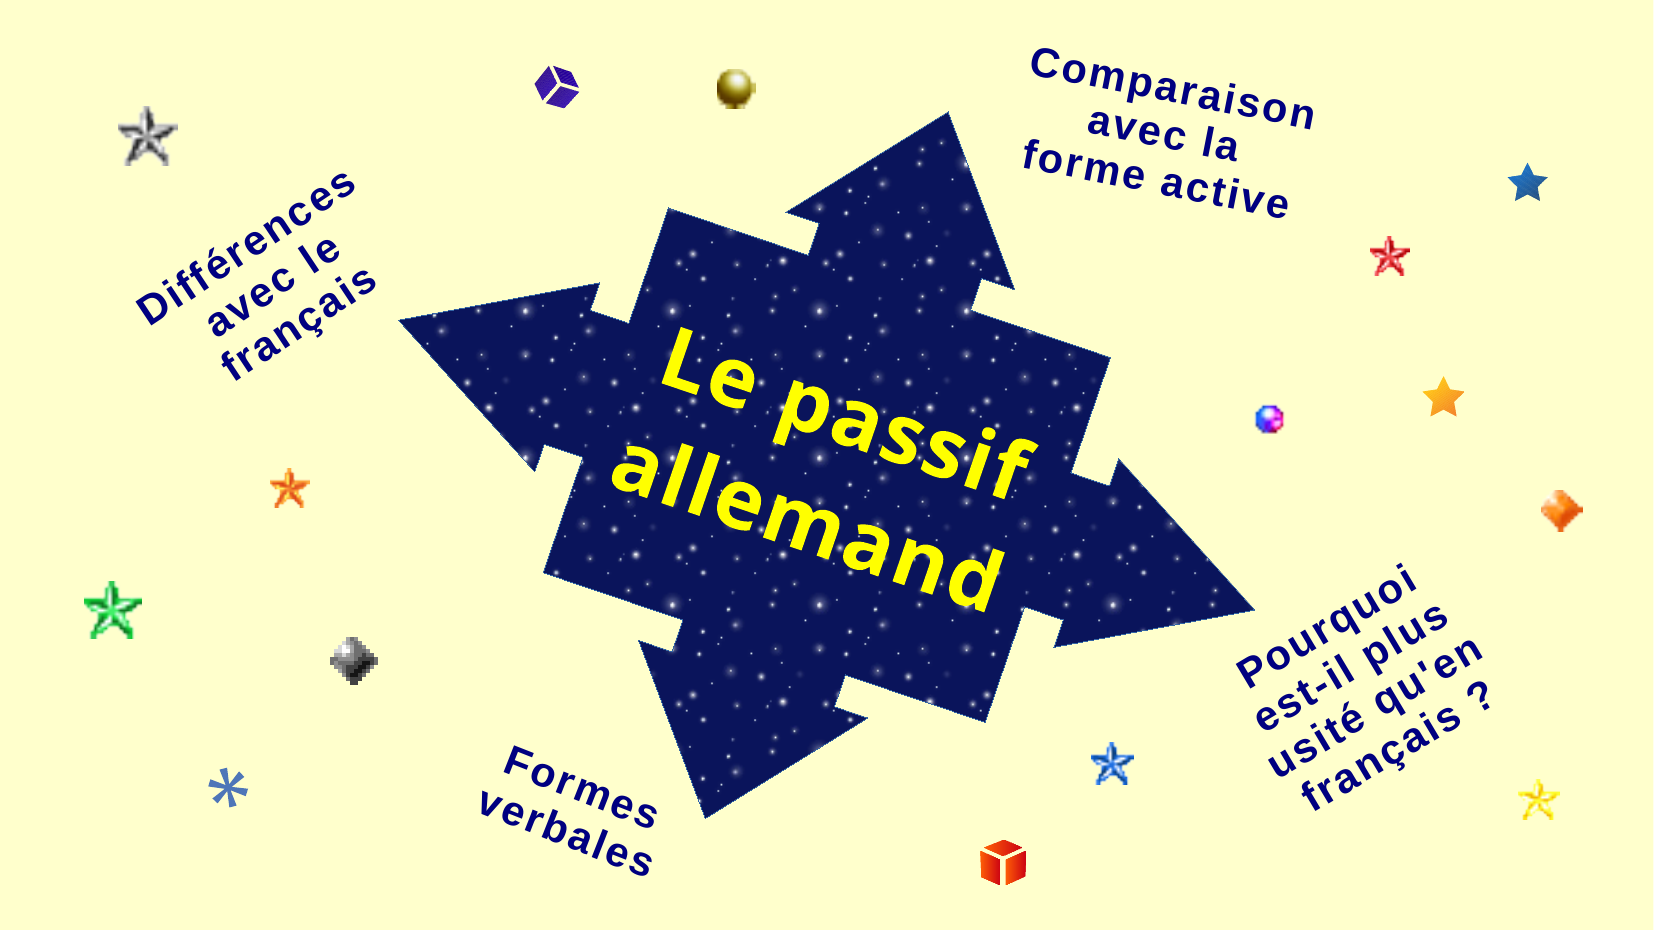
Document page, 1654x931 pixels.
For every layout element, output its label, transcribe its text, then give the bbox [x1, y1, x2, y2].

picture [1541, 490, 1583, 532]
picture [1250, 400, 1288, 438]
picture [1518, 779, 1560, 820]
text_box Comparaison avec la forme active [992, 26, 1340, 241]
text_box Pourquoi est-il plus usité qu'en français ? [1193, 504, 1574, 843]
picture [84, 581, 142, 639]
picture [978, 838, 1028, 887]
text_box Différences avec le français [112, 135, 442, 427]
picture [118, 106, 178, 166]
text_box Formes verbales [455, 720, 705, 904]
text_box Le passif allemand [398, 111, 1255, 819]
picture [1091, 742, 1134, 785]
picture [270, 468, 310, 508]
picture [717, 69, 756, 109]
picture [1370, 236, 1410, 276]
picture [1422, 376, 1465, 417]
picture [1507, 162, 1548, 201]
picture [527, 56, 588, 117]
picture [330, 637, 378, 686]
picture [208, 767, 249, 808]
